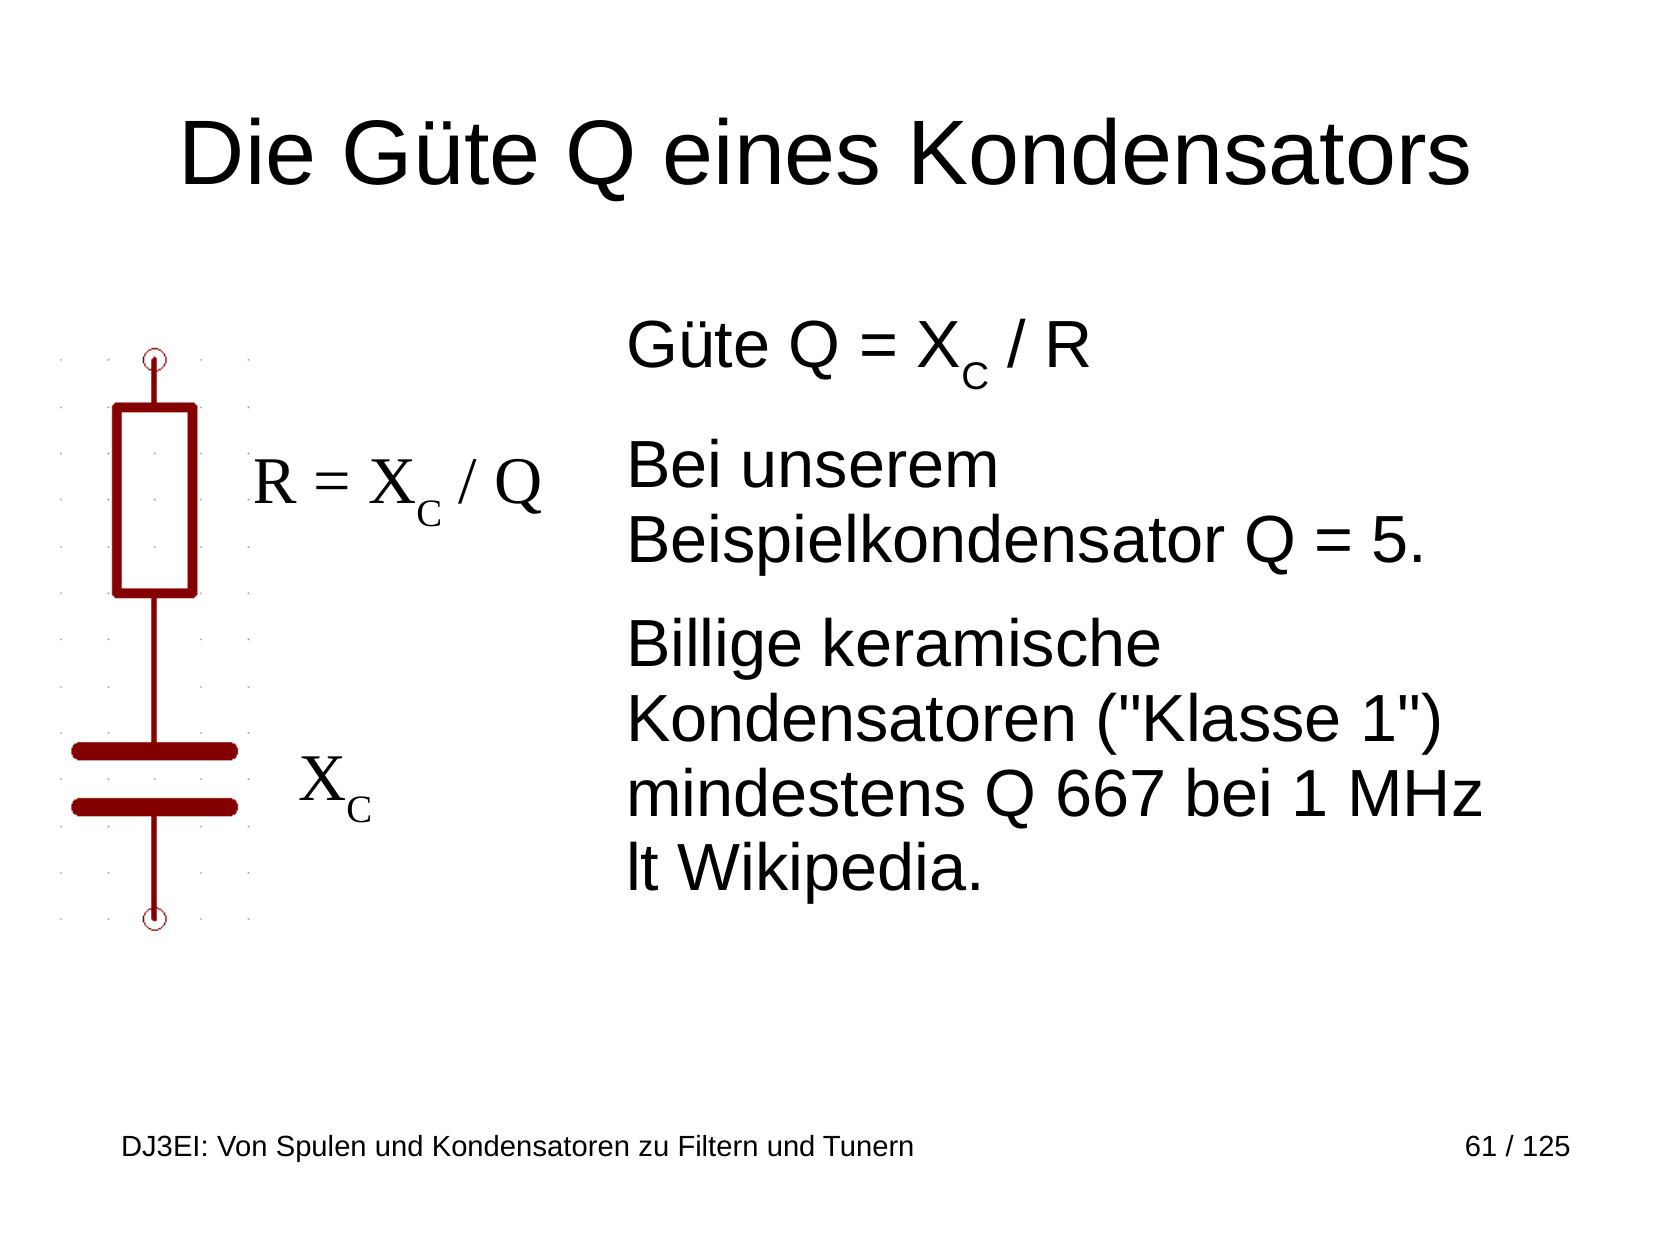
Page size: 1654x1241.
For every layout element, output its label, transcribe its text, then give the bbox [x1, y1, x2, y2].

list Güte Q = XC / R Bei unserem Beispielkondensator Q = 5. Billige keramische Kondensatoren ("Klasse 1") mindestens Q 667 bei 1 MHz lt Wikipedia. [625, 307, 1583, 1028]
picture [59, 330, 255, 945]
text_box XC [283, 733, 388, 839]
text_box R = XC / Q [255, 437, 579, 616]
title Die Güte Q eines Kondensators [82, 49, 1571, 257]
